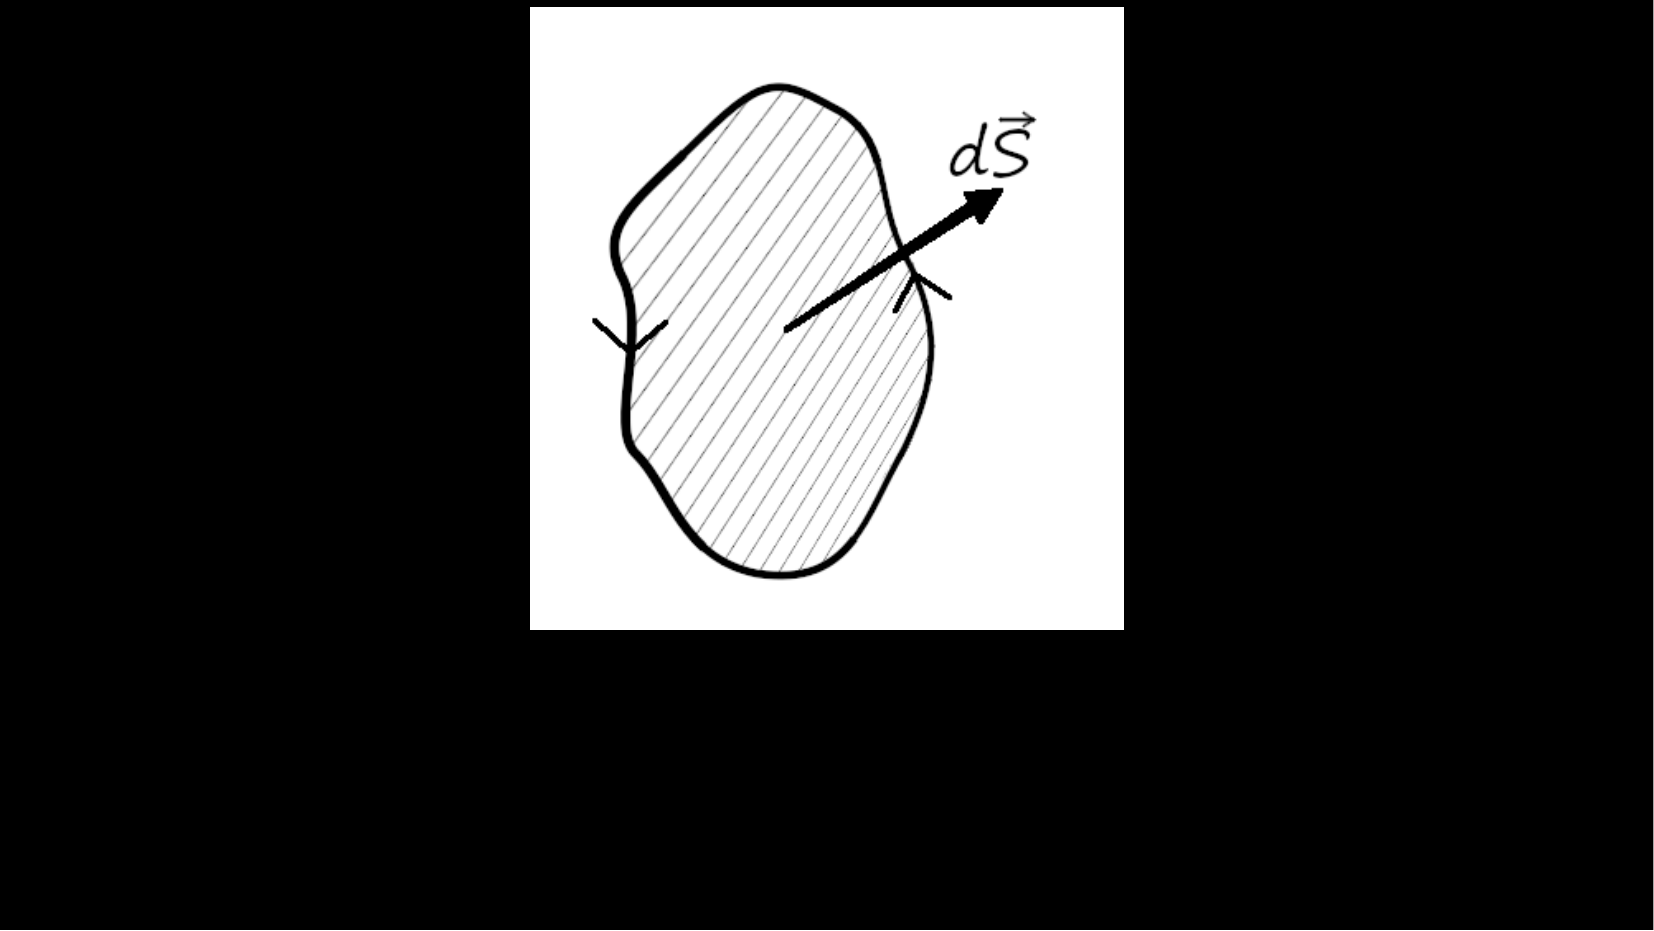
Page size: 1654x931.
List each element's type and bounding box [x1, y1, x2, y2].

picture [530, 7, 1124, 631]
